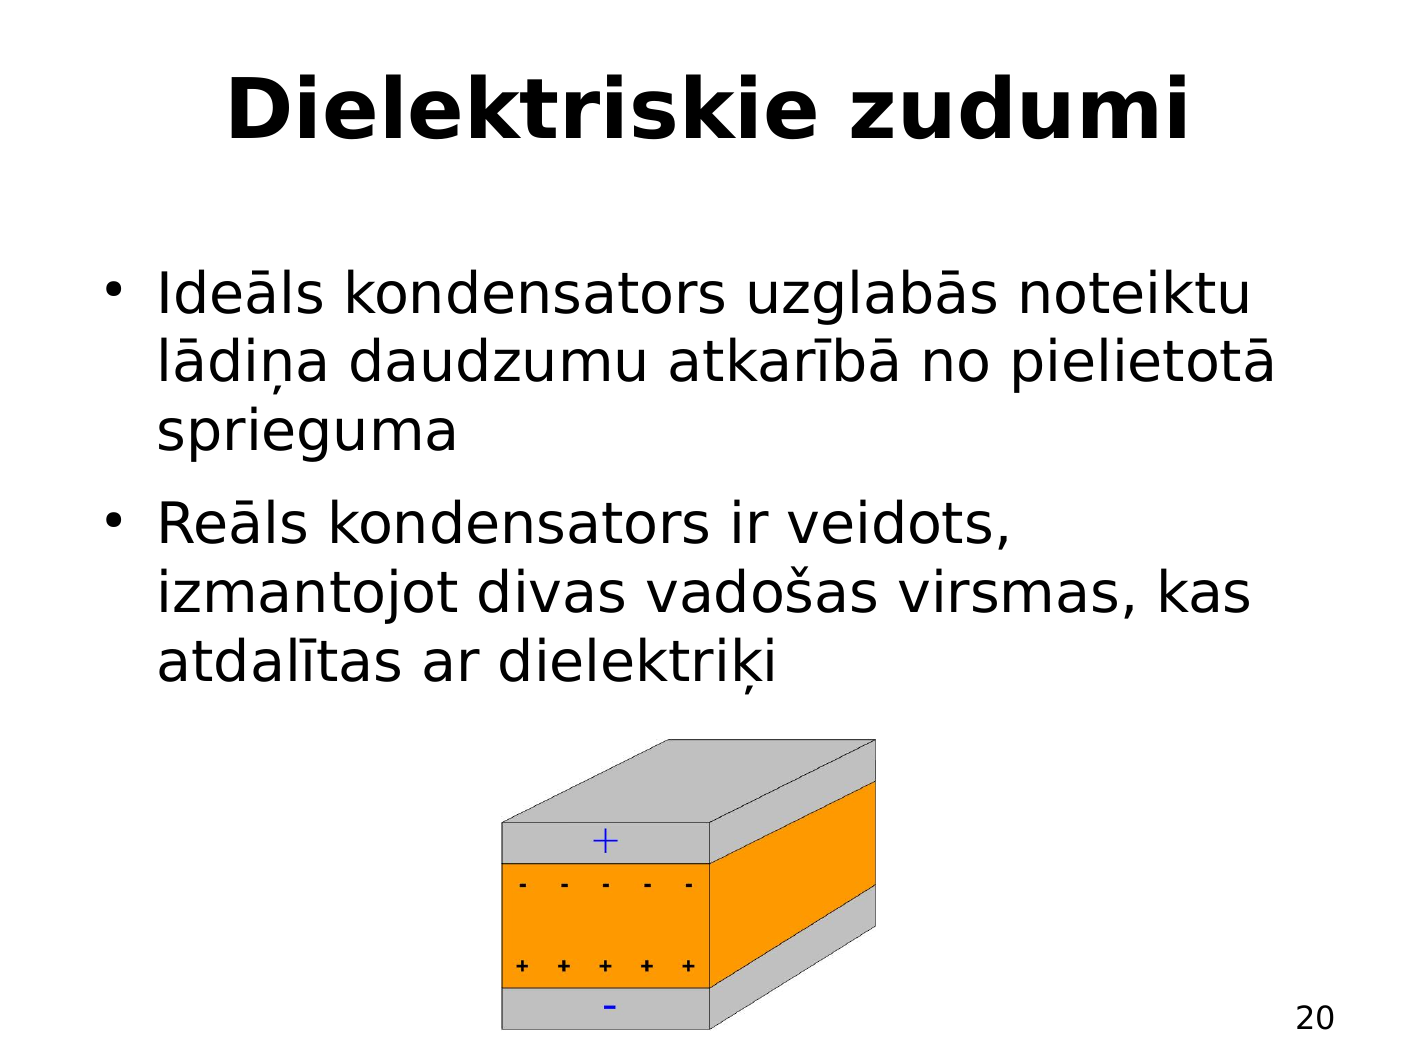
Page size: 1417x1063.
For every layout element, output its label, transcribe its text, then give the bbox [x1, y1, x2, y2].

picture [501, 738, 876, 1033]
list Ideāls kondensators uzglabās noteiktu lādiņa daudzumu atkarībā no pielietotā sprieguma Reāls kondensators ir veidots, izmantojot divas vadošas virsmas, kas atdalītas ar dielektriķi [70, 248, 1346, 543]
title Dielektriskie zudumi [70, 42, 1346, 168]
